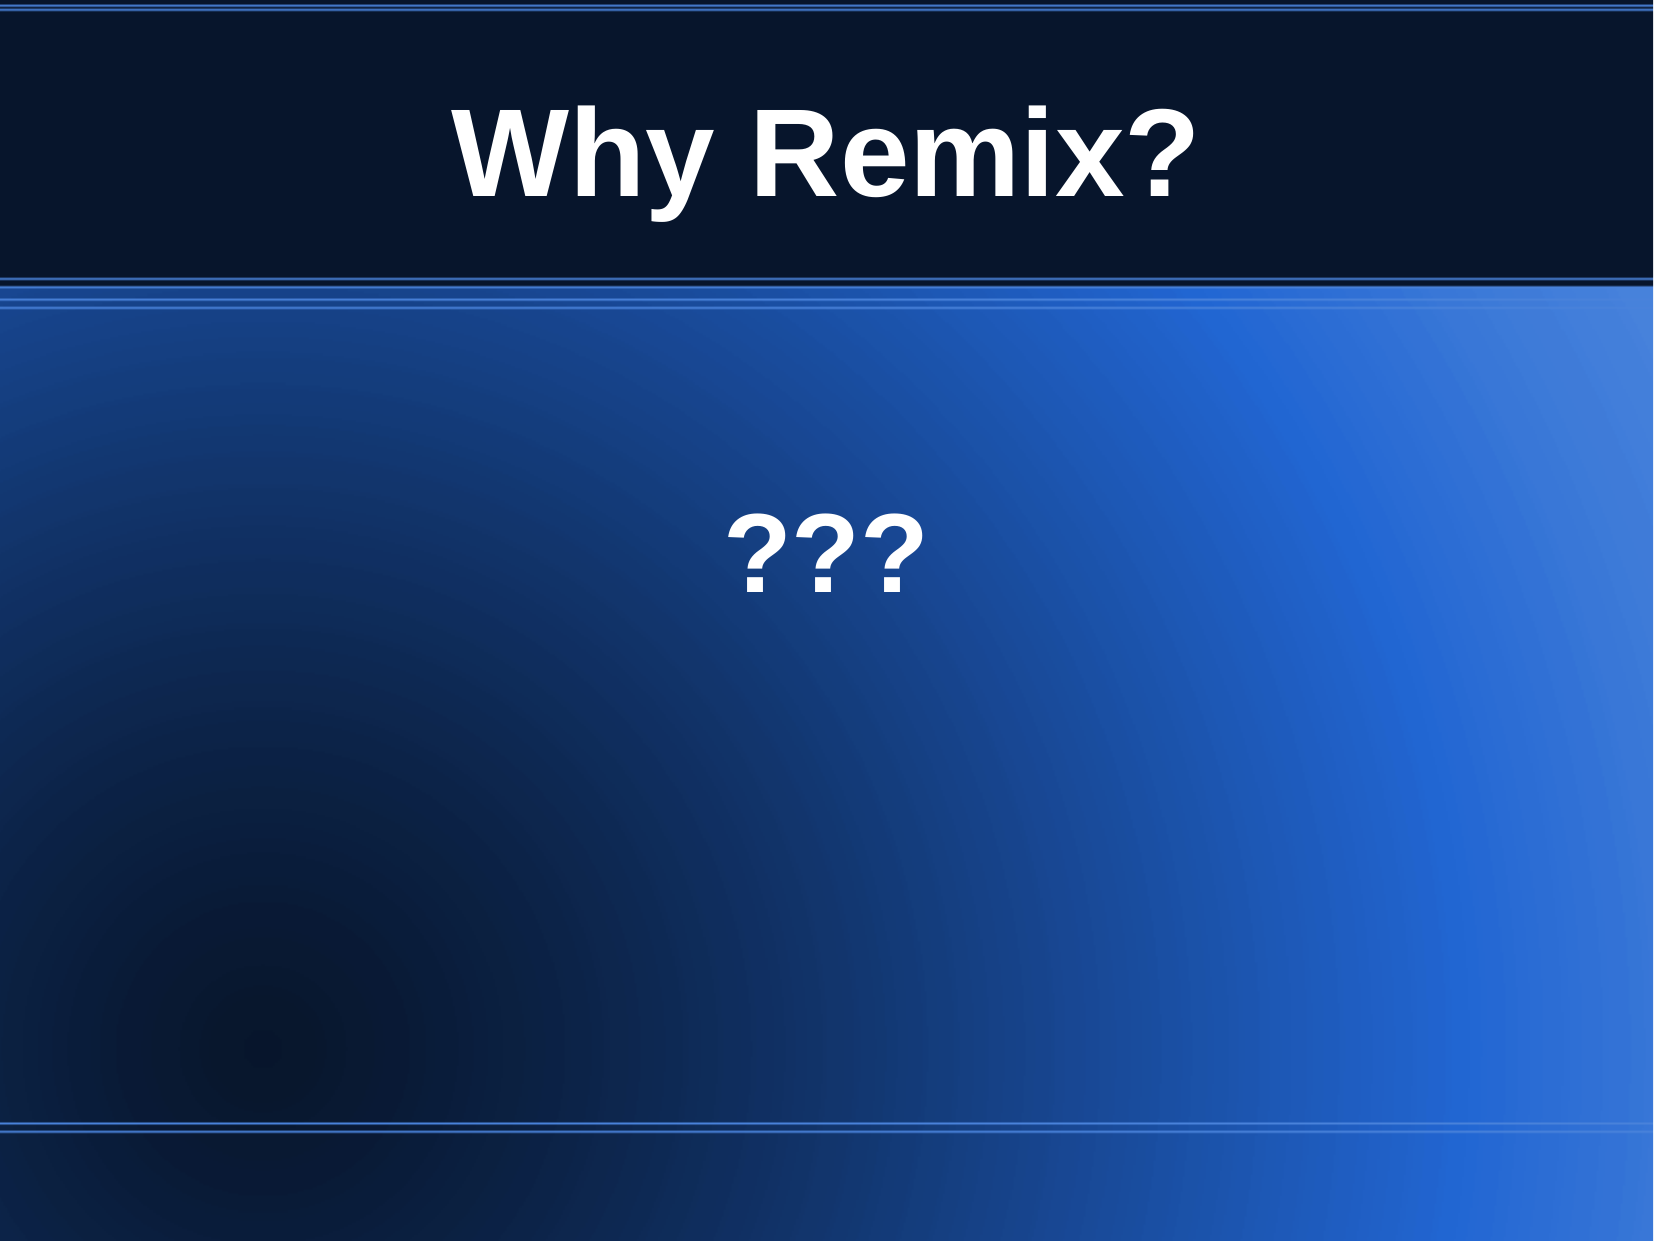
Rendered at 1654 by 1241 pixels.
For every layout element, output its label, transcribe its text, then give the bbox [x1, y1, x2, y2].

subtitle ??? [82, 49, 1571, 1058]
picture [0, 0, 1654, 1241]
